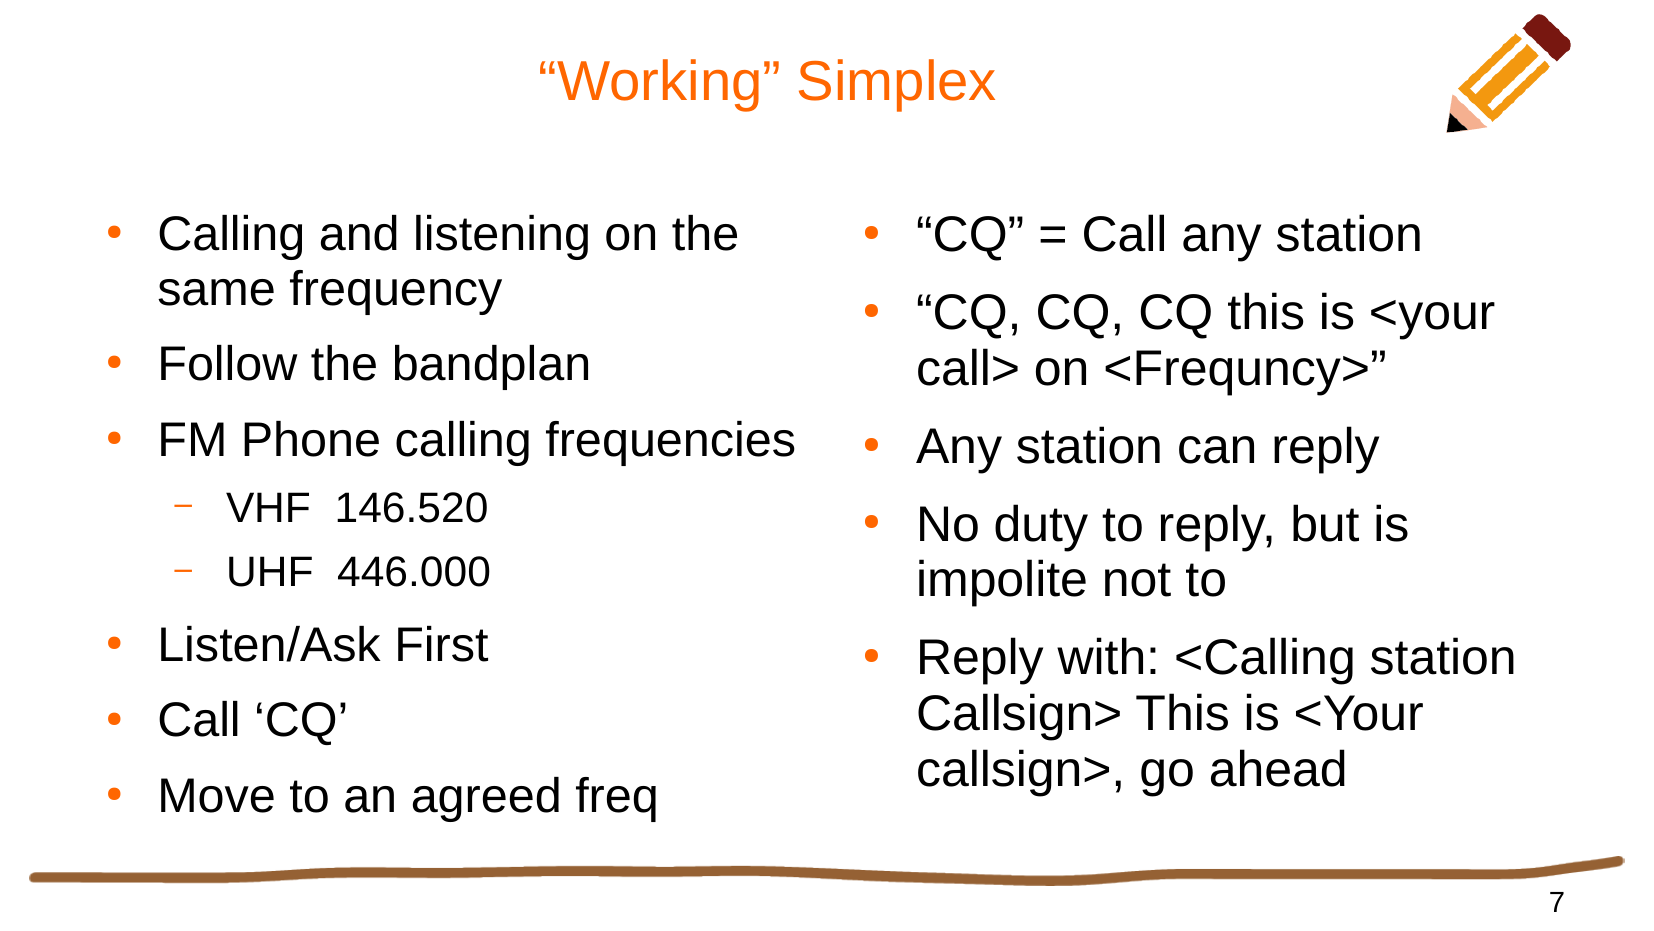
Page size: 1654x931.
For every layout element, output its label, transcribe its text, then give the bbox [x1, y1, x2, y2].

list Calling and listening on the same frequency Follow the bandplan FM Phone calling frequencies VHF 146.520 UHF 446.000 Listen/Ask First Call ‘CQ’ Move to an agreed freq [88, 206, 809, 857]
picture [1446, 14, 1571, 133]
title “Working” Simplex [88, 29, 1447, 133]
picture [29, 856, 1625, 886]
list “CQ” = Call any station “CQ, CQ, CQ this is <your call> on <Frequncy>” Any station can reply No duty to reply, but is impolite not to Reply with: <Calling station Callsign> This is <Your callsign>, go ahead [845, 206, 1566, 857]
